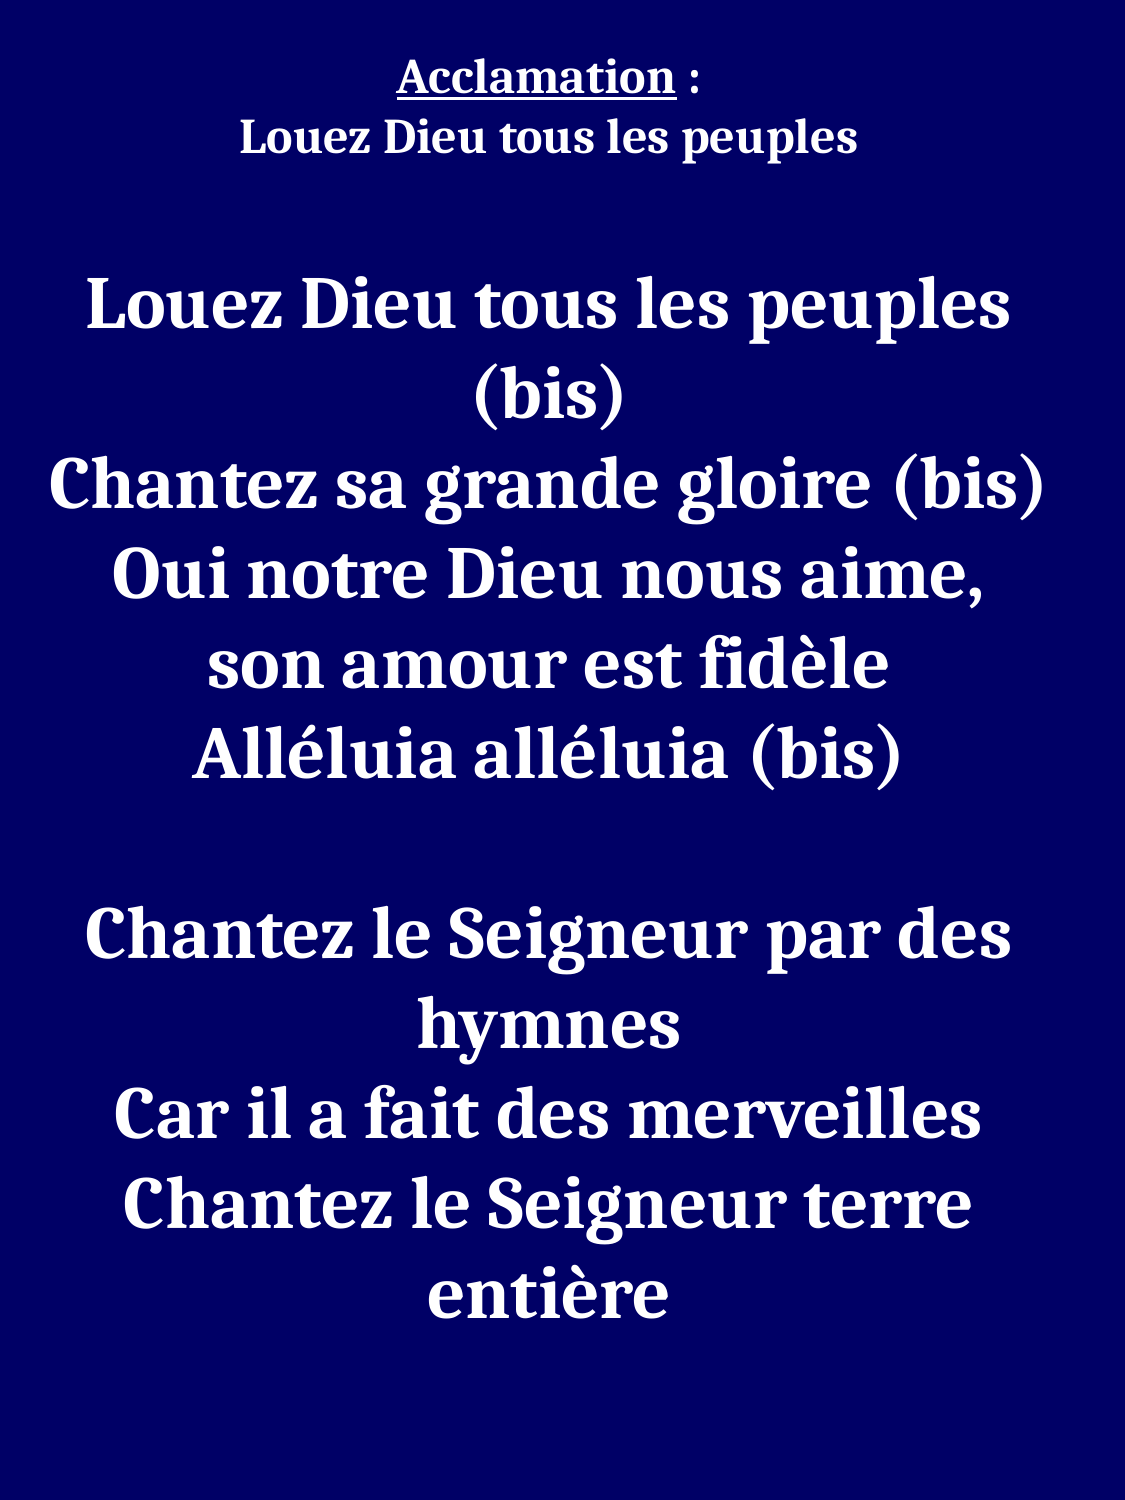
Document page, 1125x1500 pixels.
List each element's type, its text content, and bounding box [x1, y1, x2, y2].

text_box Acclamation : Louez Dieu tous les peuples Louez Dieu tous les peuples (bis) Chantez sa grande gloire (bis) Oui notre Dieu nous aime, son amour est fidèle Alléluia alléluia (bis) Chantez le Seigneur par des hymnes Car il a fait des merveilles Chantez le Seigneur terre entière [11, 35, 1087, 1075]
